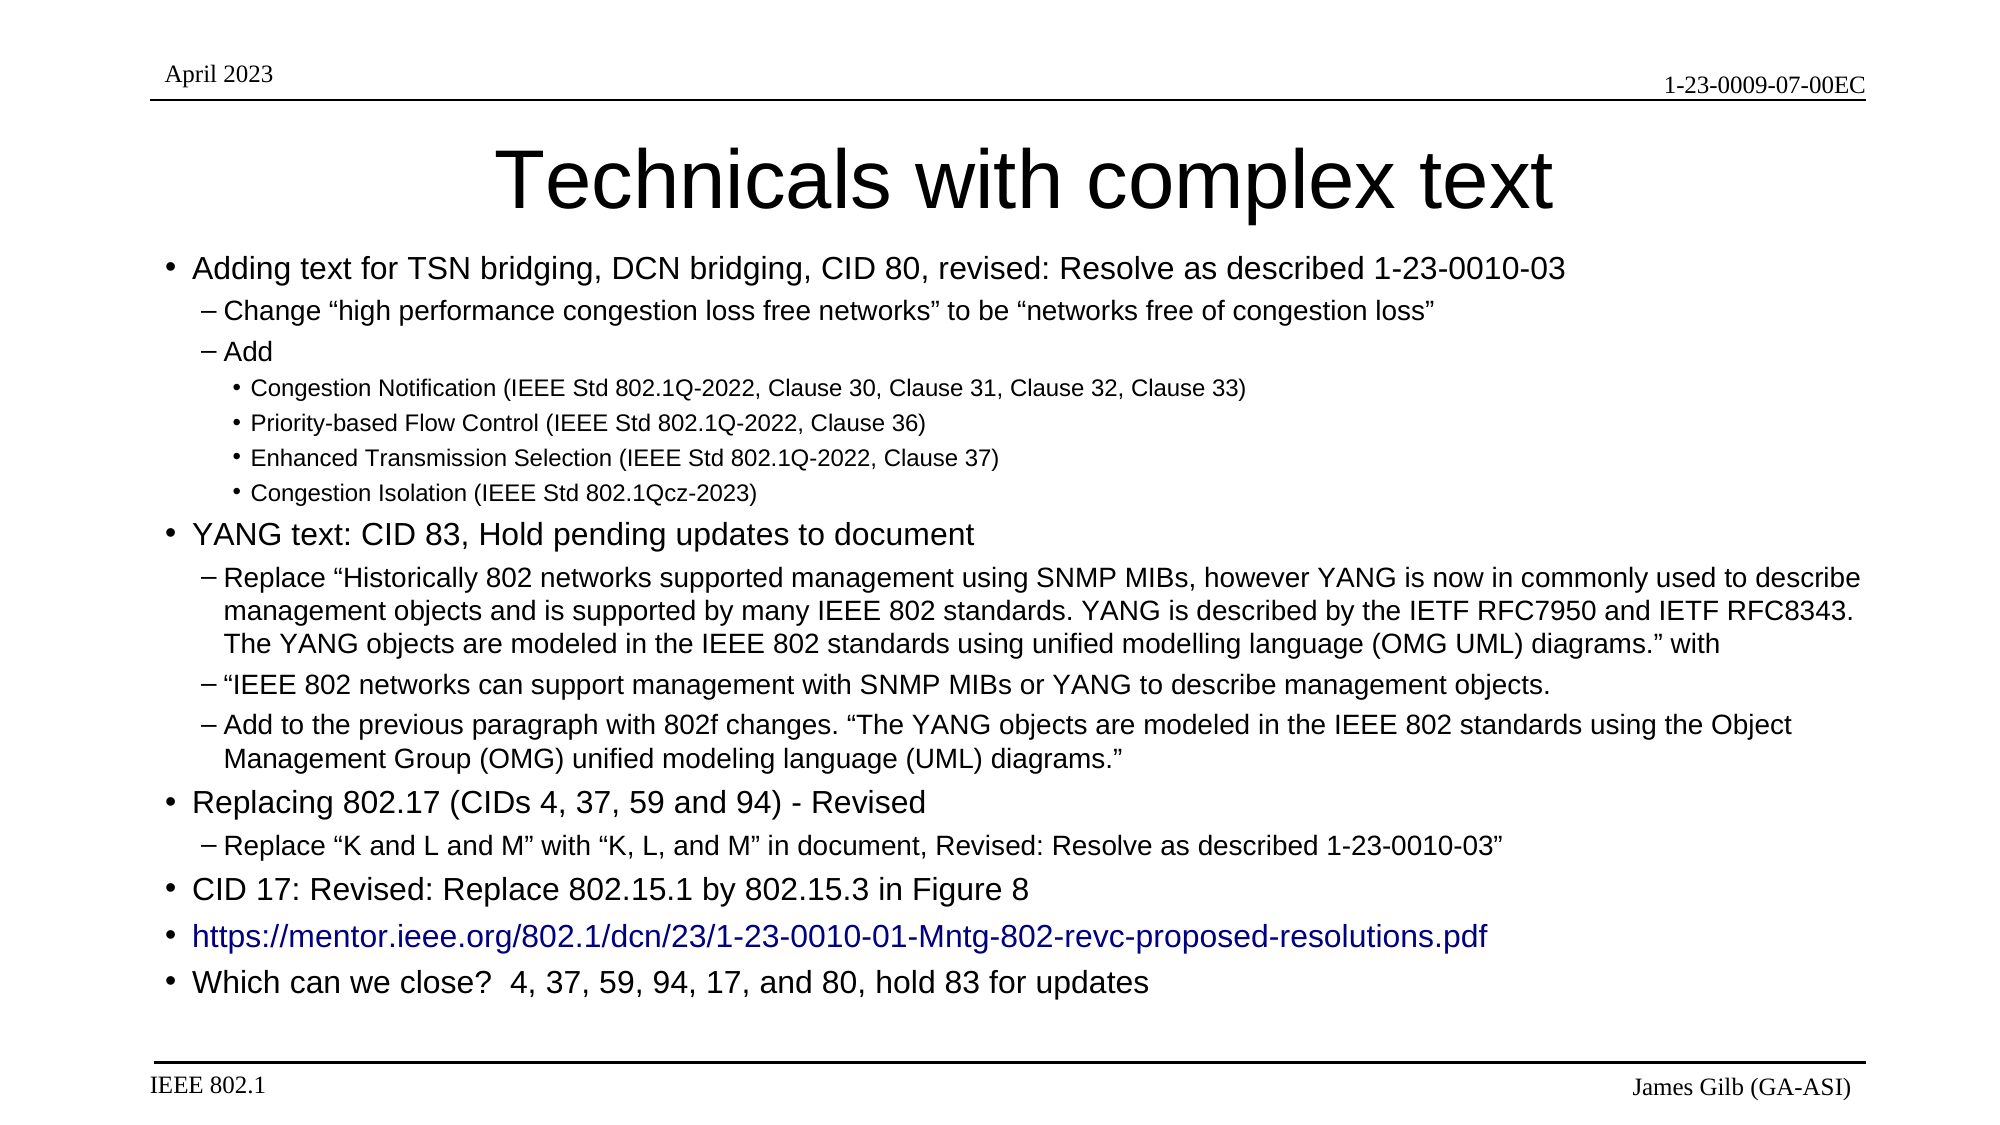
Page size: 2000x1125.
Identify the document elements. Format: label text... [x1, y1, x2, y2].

list Adding text for TSN bridging, DCN bridging, CID 80, revised: Resolve as described 1-23-0010-03 Change “high performance congestion loss free networks” to be “networks free of congestion loss” Add Congestion Notification (IEEE Std 802.1Q-2022, Clause 30, Clause 31, Clause 32, Clause 33) Priority-based Flow Control (IEEE Std 802.1Q-2022, Clause 36) Enhanced Transmission Selection (IEEE Std 802.1Q-2022, Clause 37) Congestion Isolation (IEEE Std 802.1Qcz-2023) YANG text: CID 83, Hold pending updates to document Replace “Historically 802 networks supported management using SNMP MIBs, however YANG is now in commonly used to describe management objects and is supported by many IEEE 802 standards. YANG is described by the IETF RFC7950 and IETF RFC8343. The YANG objects are modeled in the IEEE 802 standards using unified modelling language (OMG UML) diagrams.” with “IEEE 802 networks can support management with SNMP MIBs or YANG to describe management objects. Add to the previous paragraph with 802f changes. “The YANG objects are modeled in the IEEE 802 standards using the Object Management Group (OMG) unified modeling language (UML) diagrams.” Replacing 802.17 (CIDs 4, 37, 59 and 94) - Revised Replace “K and L and M” with “K, L, and M” in document, Revised: Resolve as described 1-23-0010-03” CID 17: Revised: Replace 802.15.1 by 802.15.3 in Figure 8 https://mentor.ieee.org/802.1/dcn/23/1-23-0010-01-Mntg-802-revc-proposed-resolutions.pdf Which can we close? 4, 37, 59, 94, 17, and 80, hold 83 for updates [150, 239, 1900, 1051]
title Technicals with complex text [149, 112, 1900, 238]
